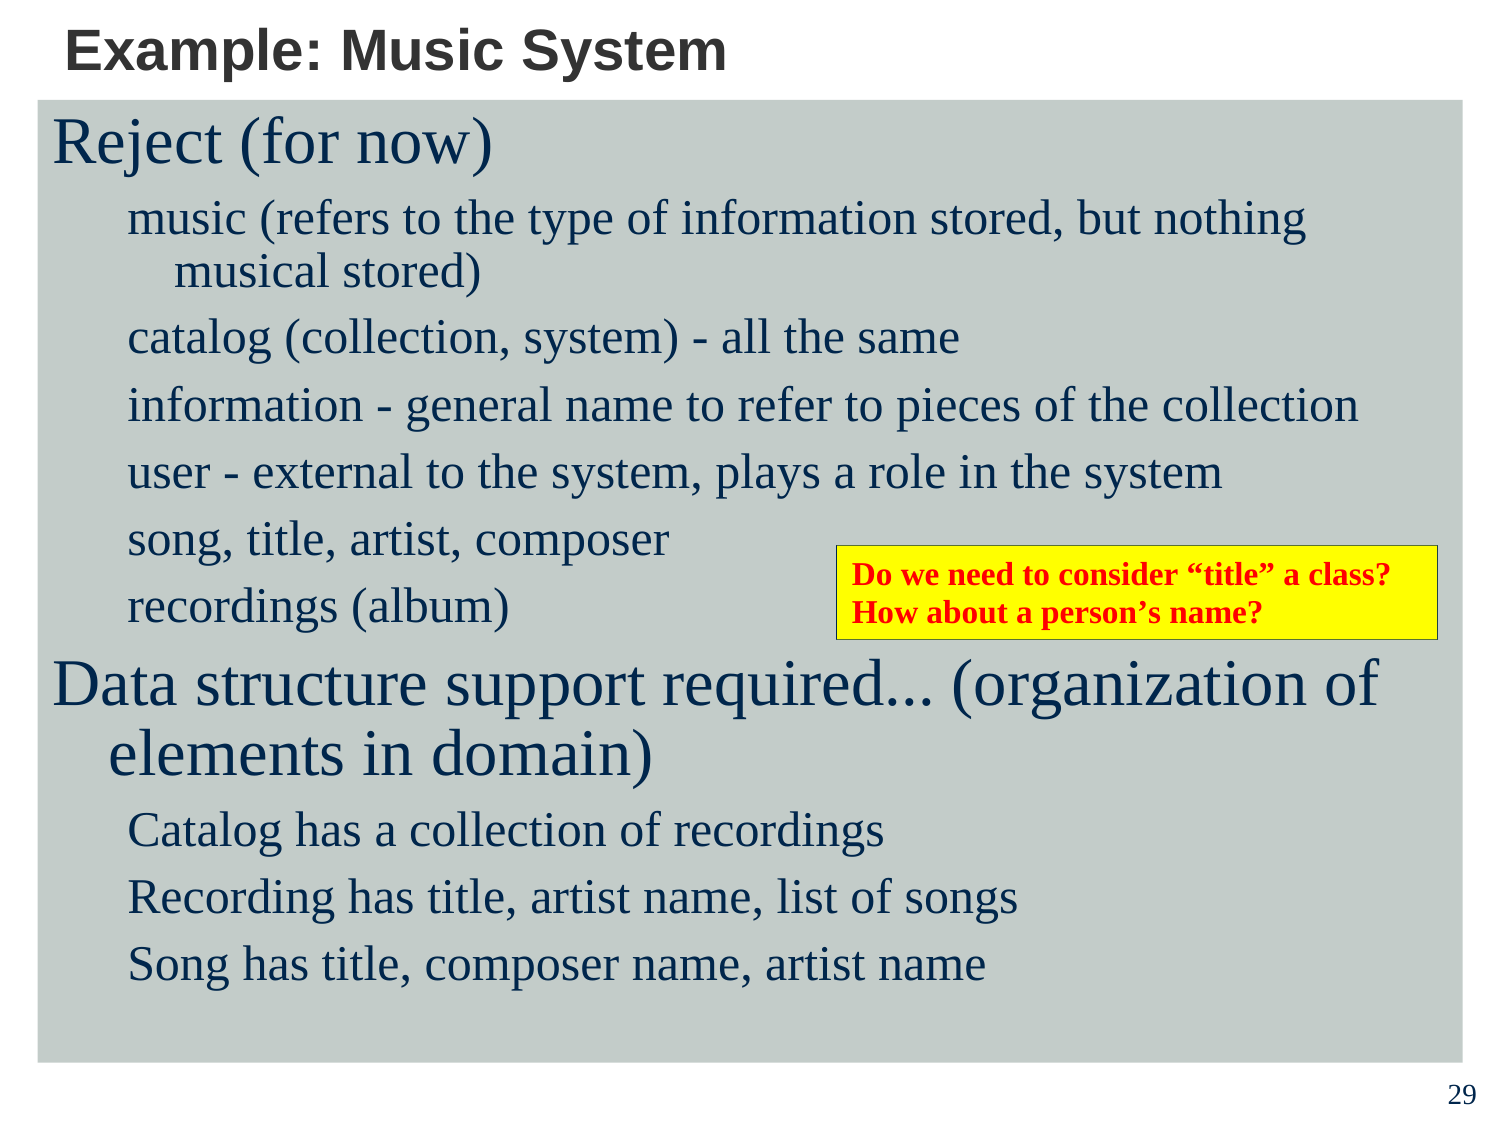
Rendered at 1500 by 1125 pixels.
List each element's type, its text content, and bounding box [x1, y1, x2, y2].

text_box Do we need to consider “title” a class? How about a person’s name? [837, 545, 1438, 640]
picture [0, 0, 1500, 1125]
list Reject (for now) music (refers to the type of information stored, but nothing musical stored) catalog (collection, system) - all the same information - general name to refer to pieces of the collection user - external to the system, plays a role in the system song, title, artist, composer recordings (album) Data structure support required... (organization of elements in domain) Catalog has a collection of recordings Recording has title, artist name, list of songs Song has title, composer name, artist name [37, 99, 1463, 1063]
title Example: Music System [50, 0, 1450, 91]
